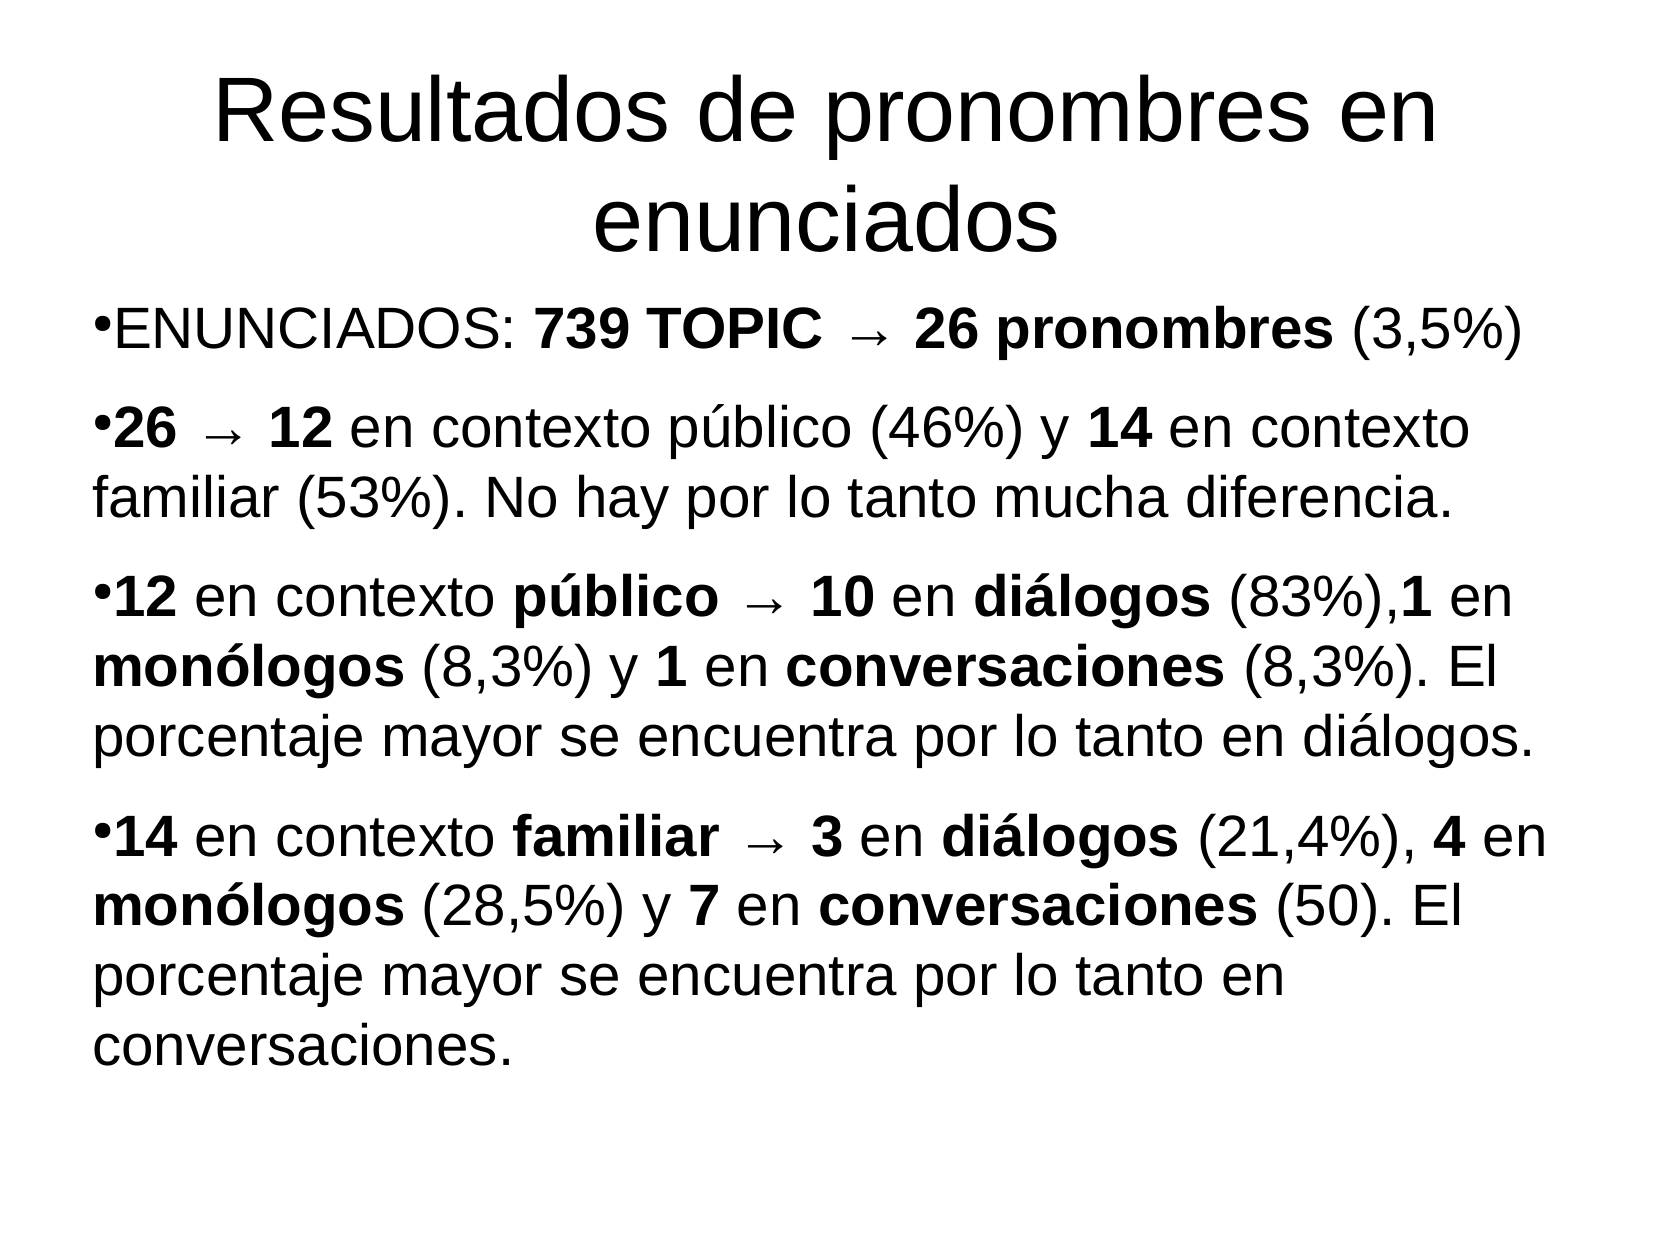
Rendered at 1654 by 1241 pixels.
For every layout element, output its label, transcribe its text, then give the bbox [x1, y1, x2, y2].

list ENUNCIADOS: 739 TOPIC → 26 pronombres (3,5%) 26 → 12 en contexto público (46%) y 14 en contexto familiar (53%). No hay por lo tanto mucha diferencia. 12 en contexto público → 10 en diálogos (83%),1 en monólogos (8,3%) y 1 en conversaciones (8,3%). El porcentaje mayor se encuentra por lo tanto en diálogos. 14 en contexto familiar → 3 en diálogos (21,4%), 4 en monólogos (28,5%) y 7 en conversaciones (50). El porcentaje mayor se encuentra por lo tanto en conversaciones. [92, 290, 1581, 1109]
title Resultados de pronombres en enunciados [82, 49, 1571, 257]
